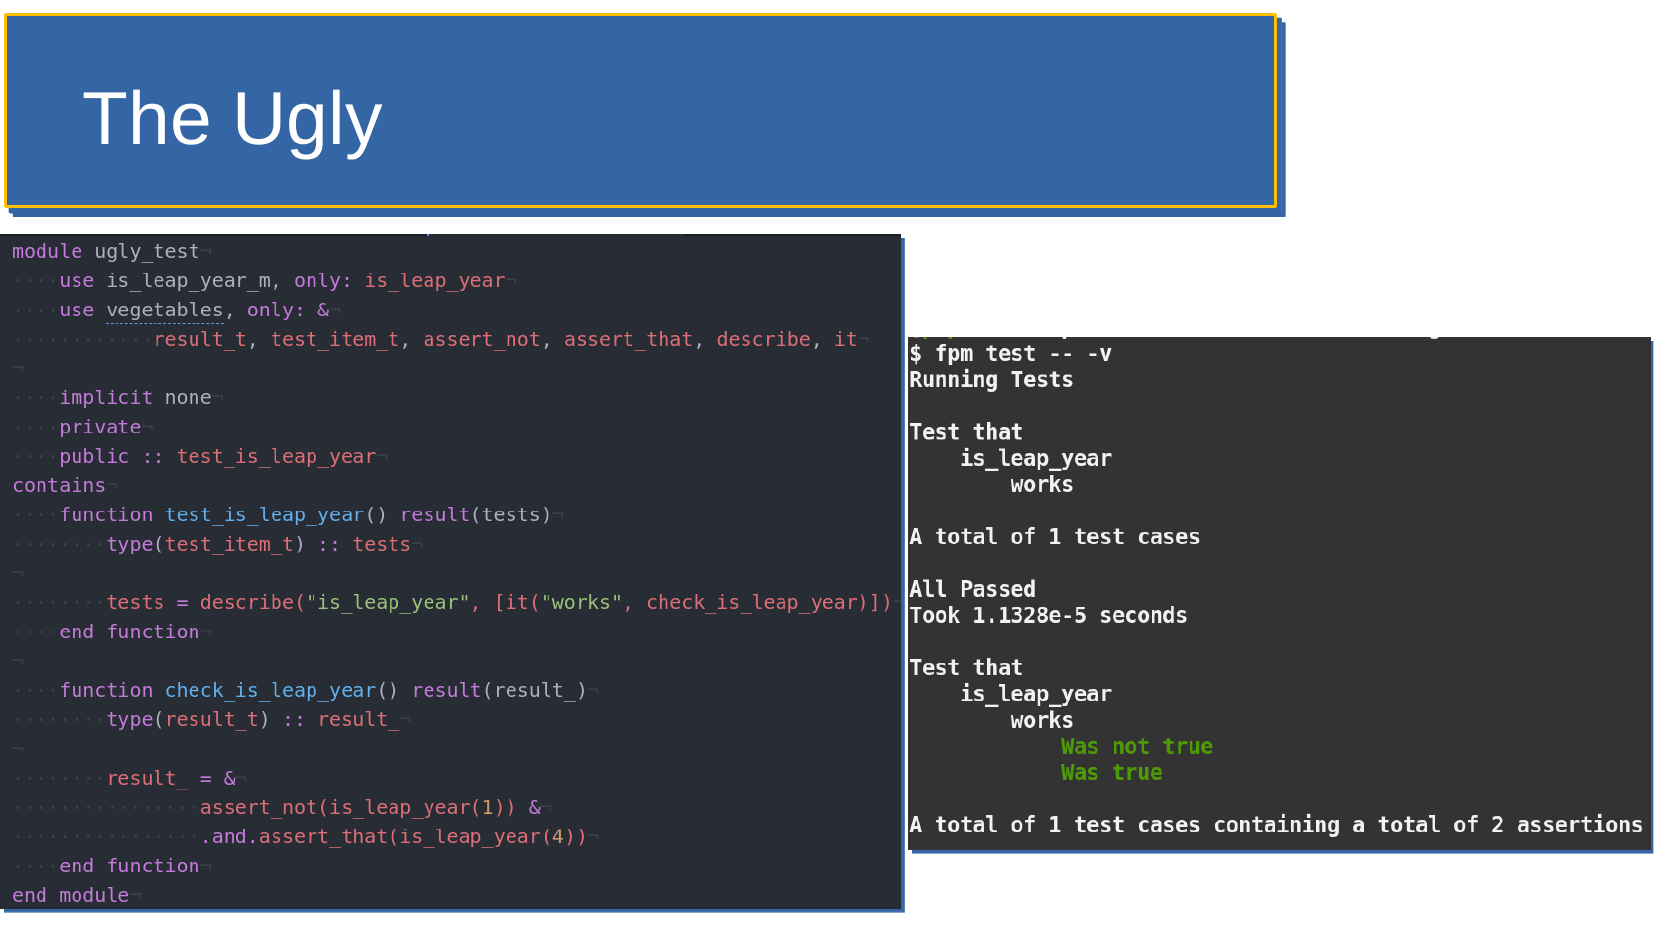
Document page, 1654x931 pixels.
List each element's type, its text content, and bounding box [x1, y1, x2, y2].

picture [908, 337, 1651, 850]
title The Ugly [82, 44, 1235, 192]
picture [0, 234, 901, 909]
